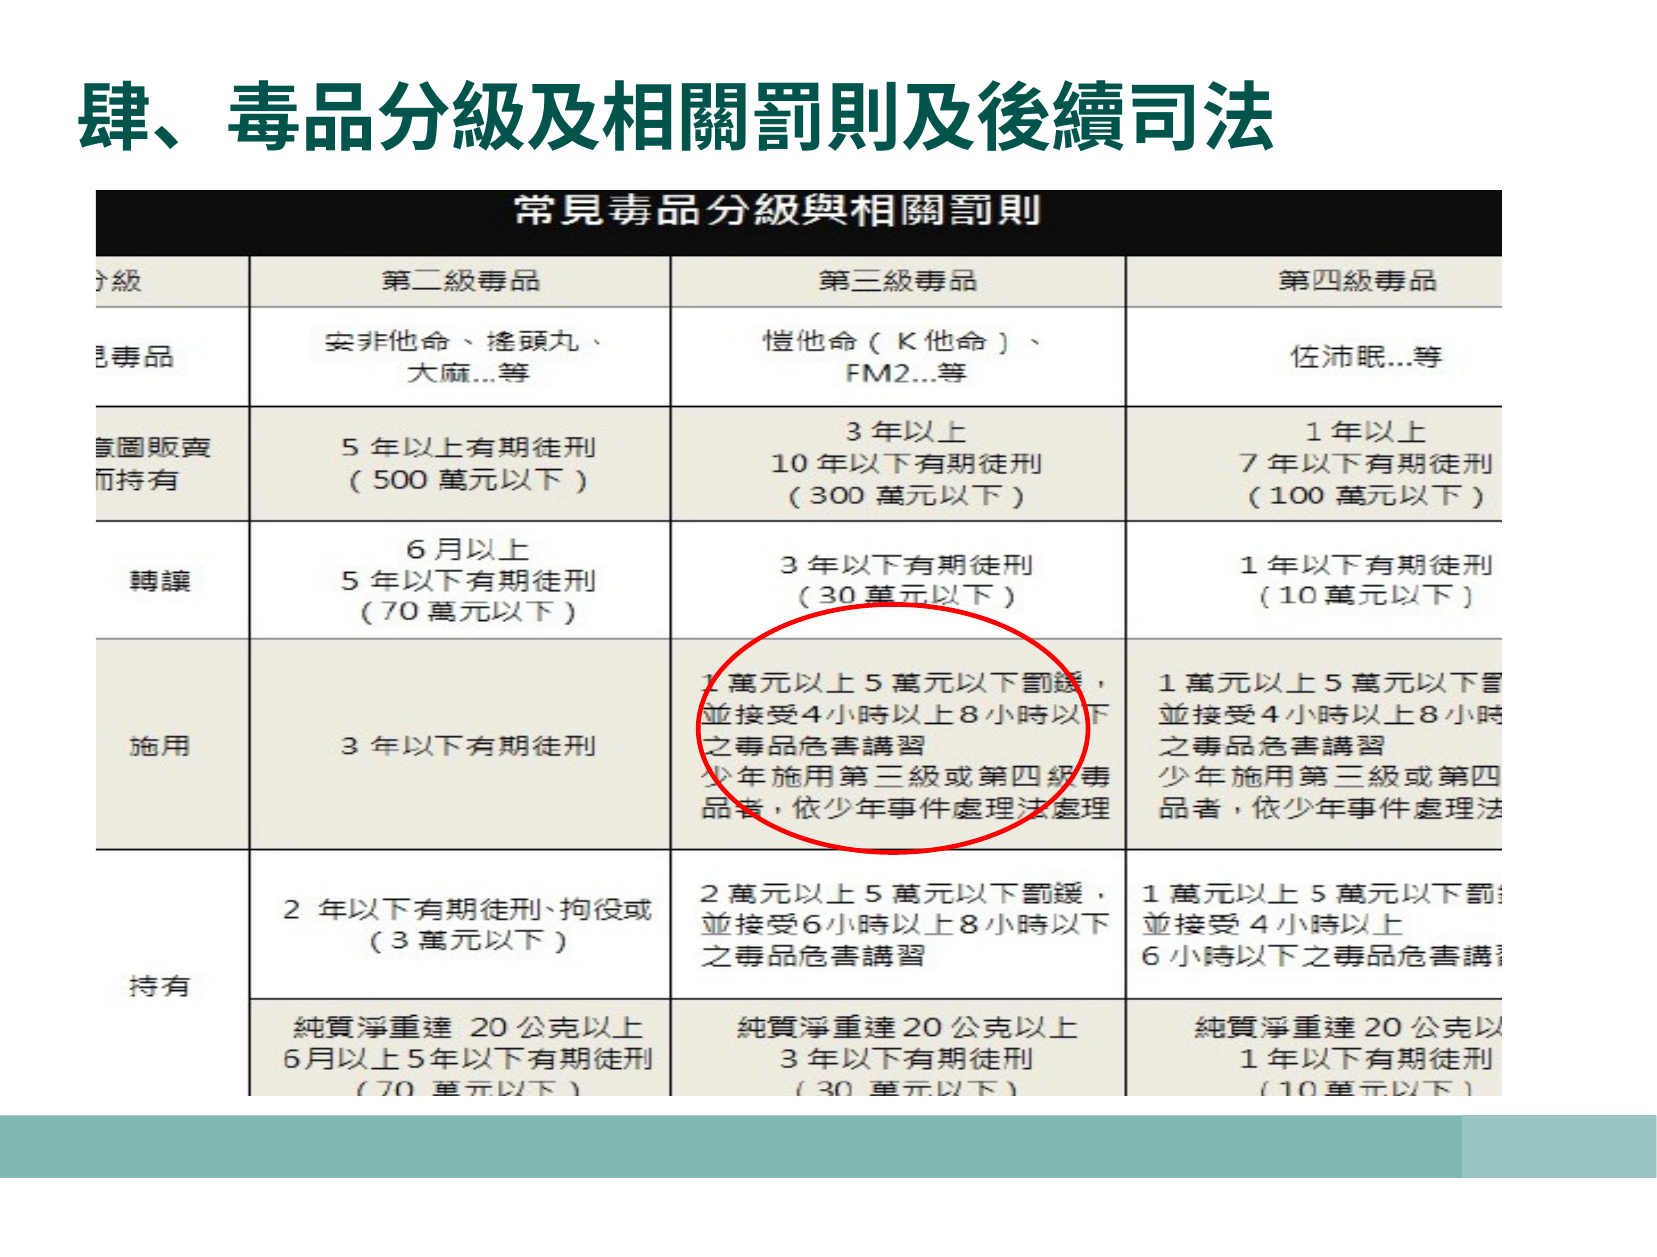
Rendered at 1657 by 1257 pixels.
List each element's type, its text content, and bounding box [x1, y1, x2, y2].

picture [95, 190, 1502, 1096]
text_box 肆、毒品分級及相關罰則及後續司法 [60, 37, 1431, 191]
